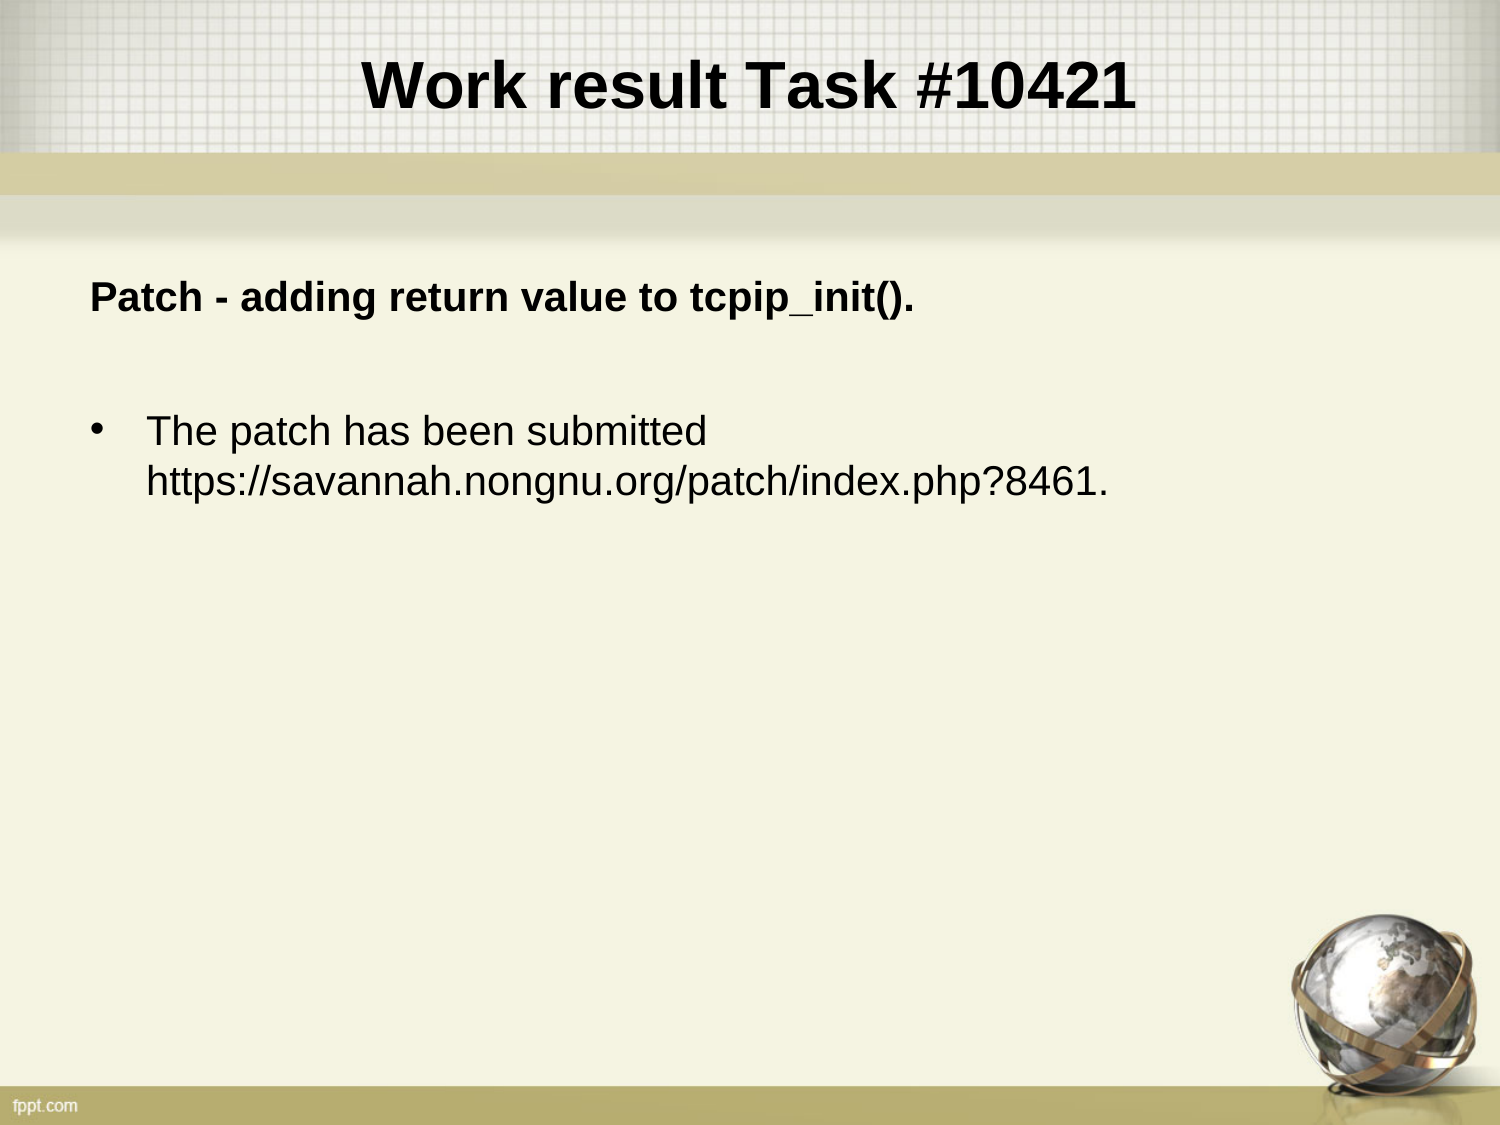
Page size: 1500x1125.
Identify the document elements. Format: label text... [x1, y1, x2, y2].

title Work result Task #10421 [75, 21, 1426, 142]
list Patch - adding return value to tcpip_init(). The patch has been submitted https://savannah.nongnu.org/patch/index.php?8461. [75, 262, 1426, 1051]
picture [0, 0, 1500, 1125]
